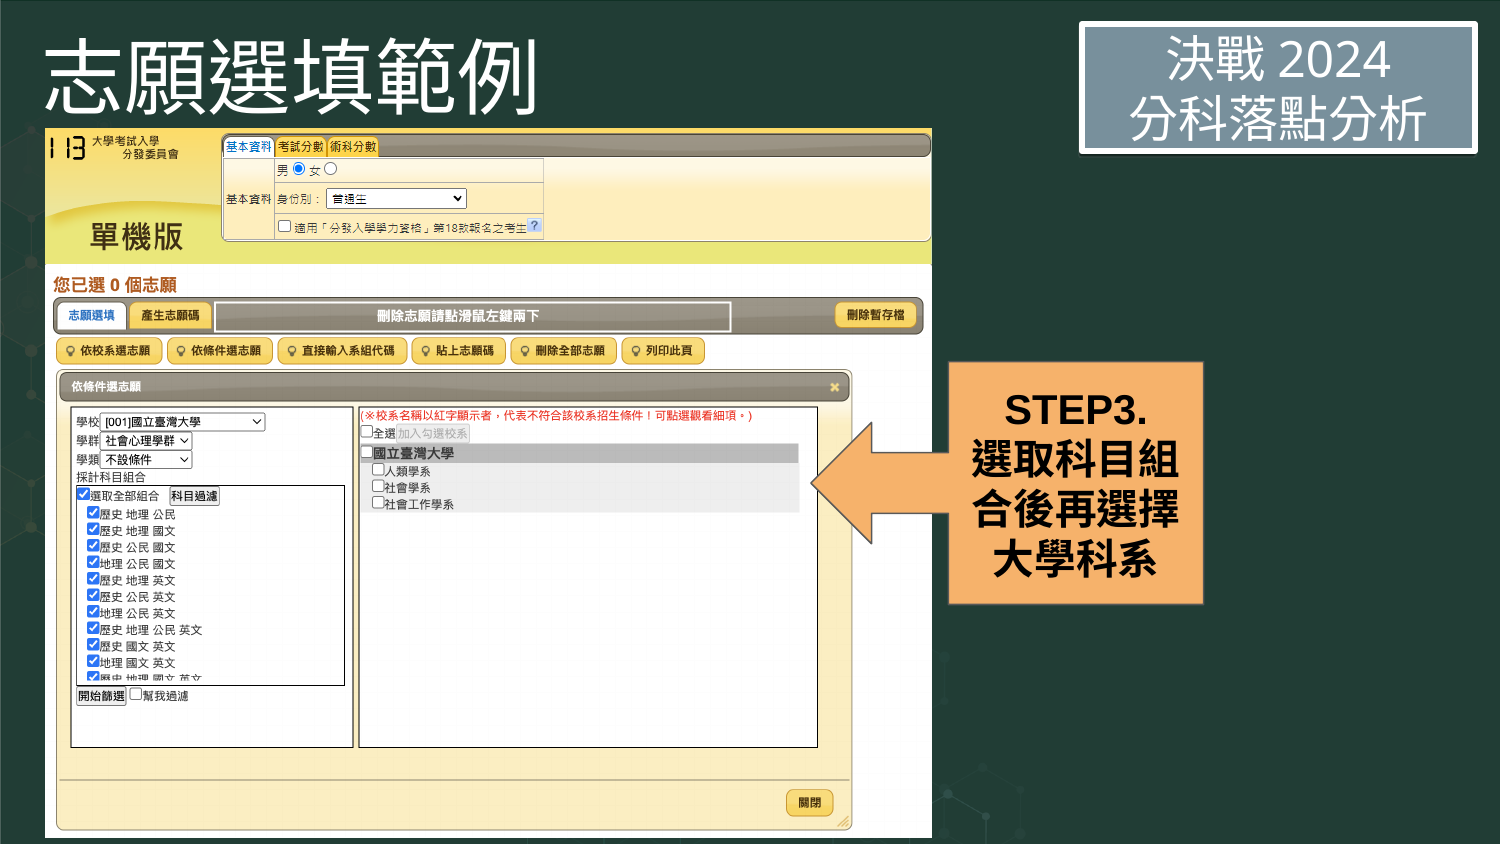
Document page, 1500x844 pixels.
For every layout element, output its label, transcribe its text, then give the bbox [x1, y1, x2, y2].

text_box STEP3. 選取科目組合後再選擇大學科系 [810, 361, 1204, 605]
picture [0, 0, 1500, 844]
title 志願選填範例 [26, 10, 1424, 153]
text_box 決戰2024 分科落點分析 [1081, 24, 1475, 151]
